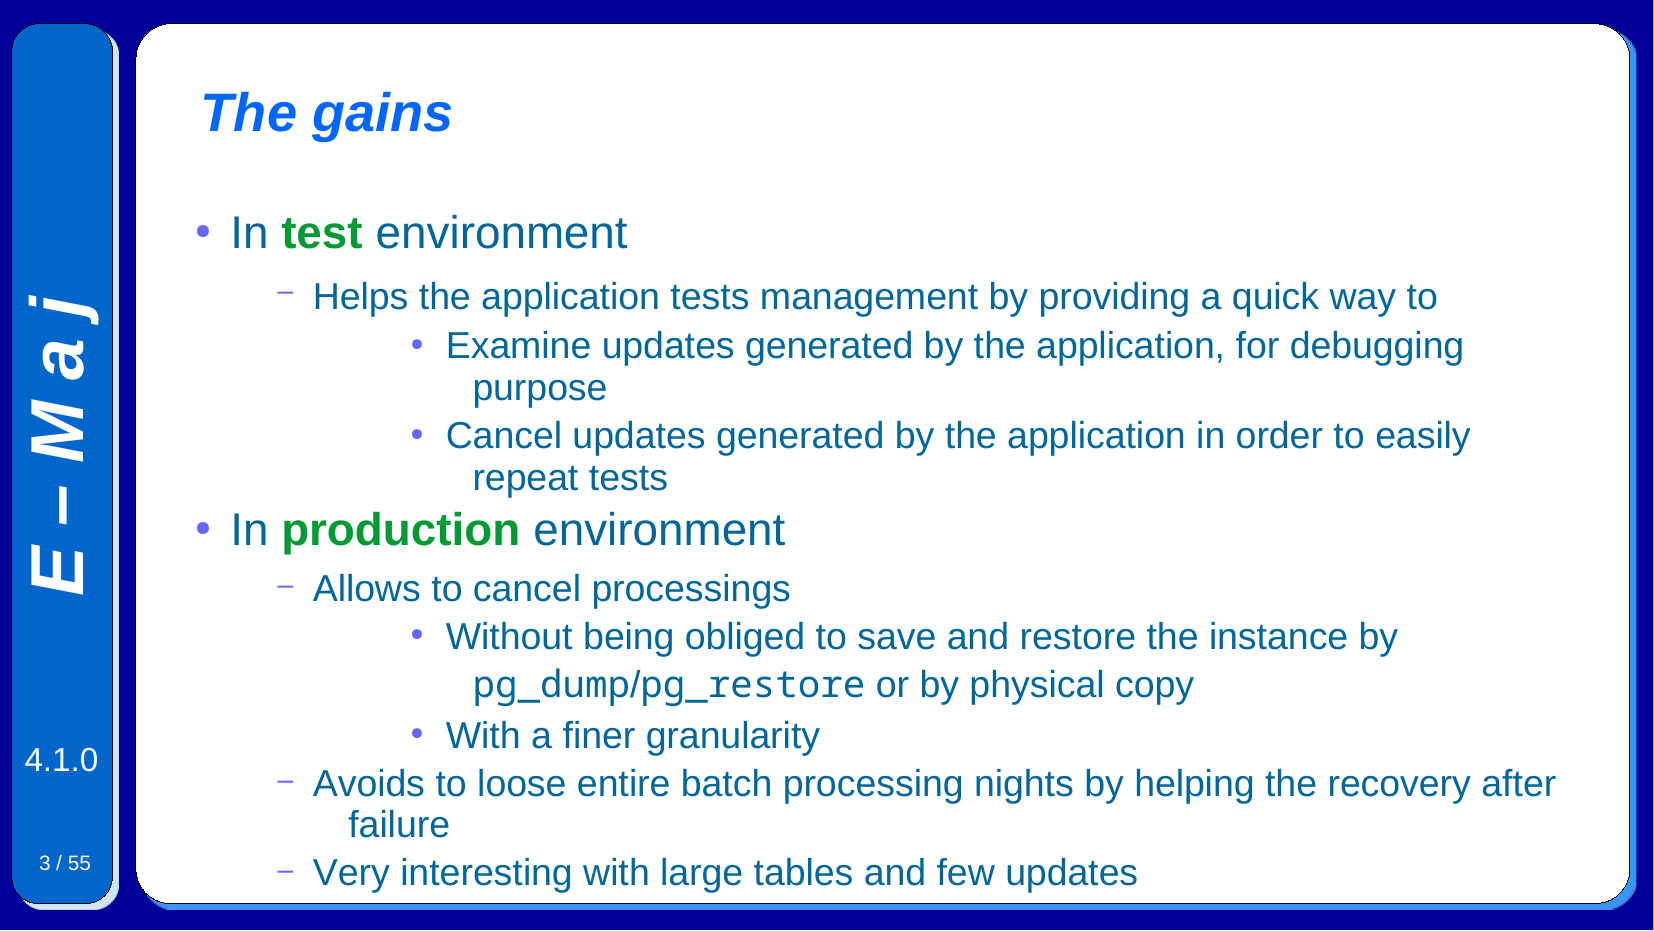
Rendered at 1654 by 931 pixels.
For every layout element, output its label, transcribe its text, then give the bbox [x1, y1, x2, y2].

title The gains [200, 34, 1575, 191]
list In test environment Helps the application tests management by providing a quick way to Examine updates generated by the application, for debugging purpose Cancel updates generated by the application in order to easily repeat tests In production environment Allows to cancel processings Without being obliged to save and restore the instance by pg_dump/pg_restore or by physical copy With a finer granularity Avoids to loose entire batch processing nights by helping the recovery after failure Very interesting with large tables and few updates [177, 206, 1587, 889]
